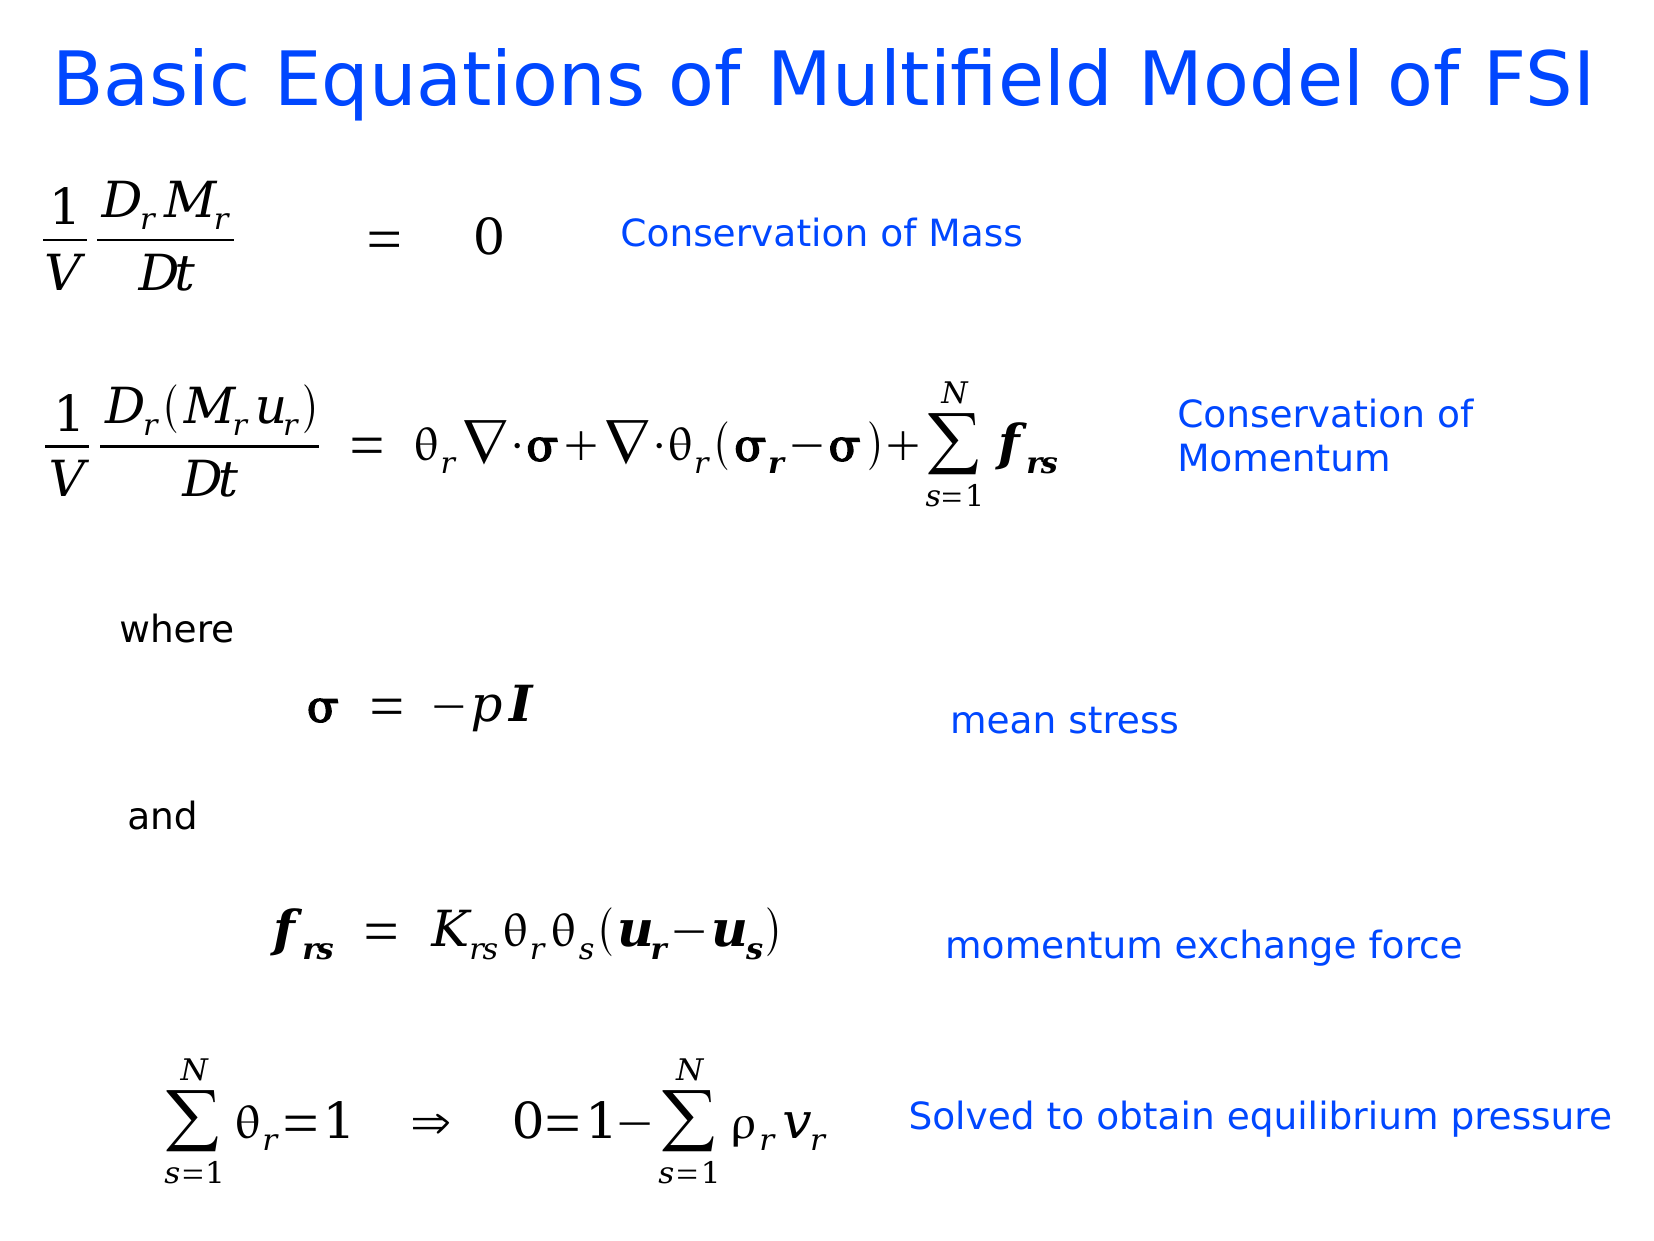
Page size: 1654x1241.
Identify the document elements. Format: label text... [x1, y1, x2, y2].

text_box momentum exchange force [930, 916, 1417, 976]
text_box mean stress [935, 691, 1168, 751]
text_box where [104, 600, 246, 659]
chart [37, 375, 1063, 513]
text_box Solved to obtain equilibrium pressure [893, 1087, 1545, 1146]
text_box Conservation of Momentum [1162, 385, 1464, 488]
text_box Conservation of Mass [605, 204, 1001, 263]
chart [300, 675, 536, 734]
chart [156, 1052, 831, 1190]
chart [32, 170, 508, 302]
text_box and [112, 787, 205, 846]
chart [262, 900, 788, 968]
text_box Basic Equations of Multifield Model of FSI [37, 28, 1654, 151]
